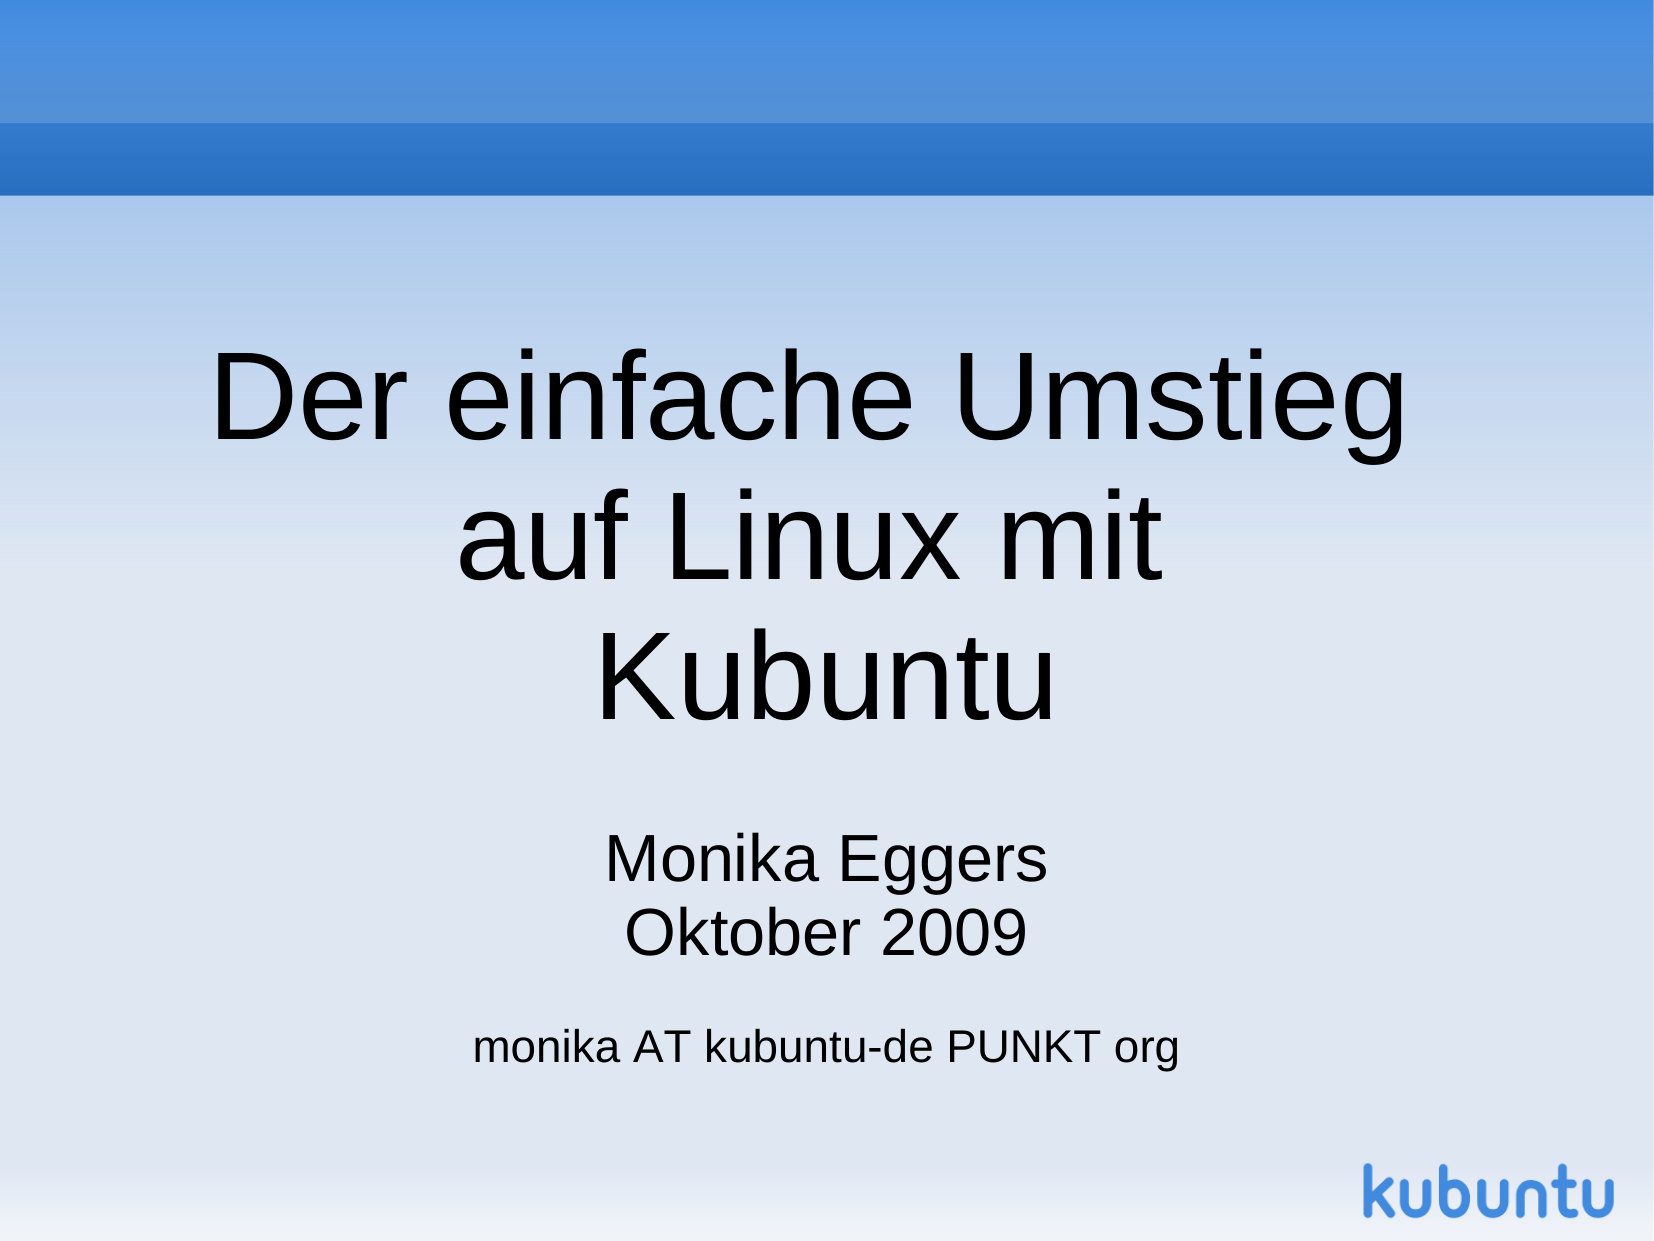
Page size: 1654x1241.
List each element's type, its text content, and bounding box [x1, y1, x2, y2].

subtitle Der einfache Umstieg auf Linux mit Kubuntu Monika Eggers Oktober 2009 monika AT kubuntu-de PUNKT org [82, 290, 1571, 1109]
picture [0, 0, 1654, 1241]
title [76, 0, 1565, 208]
